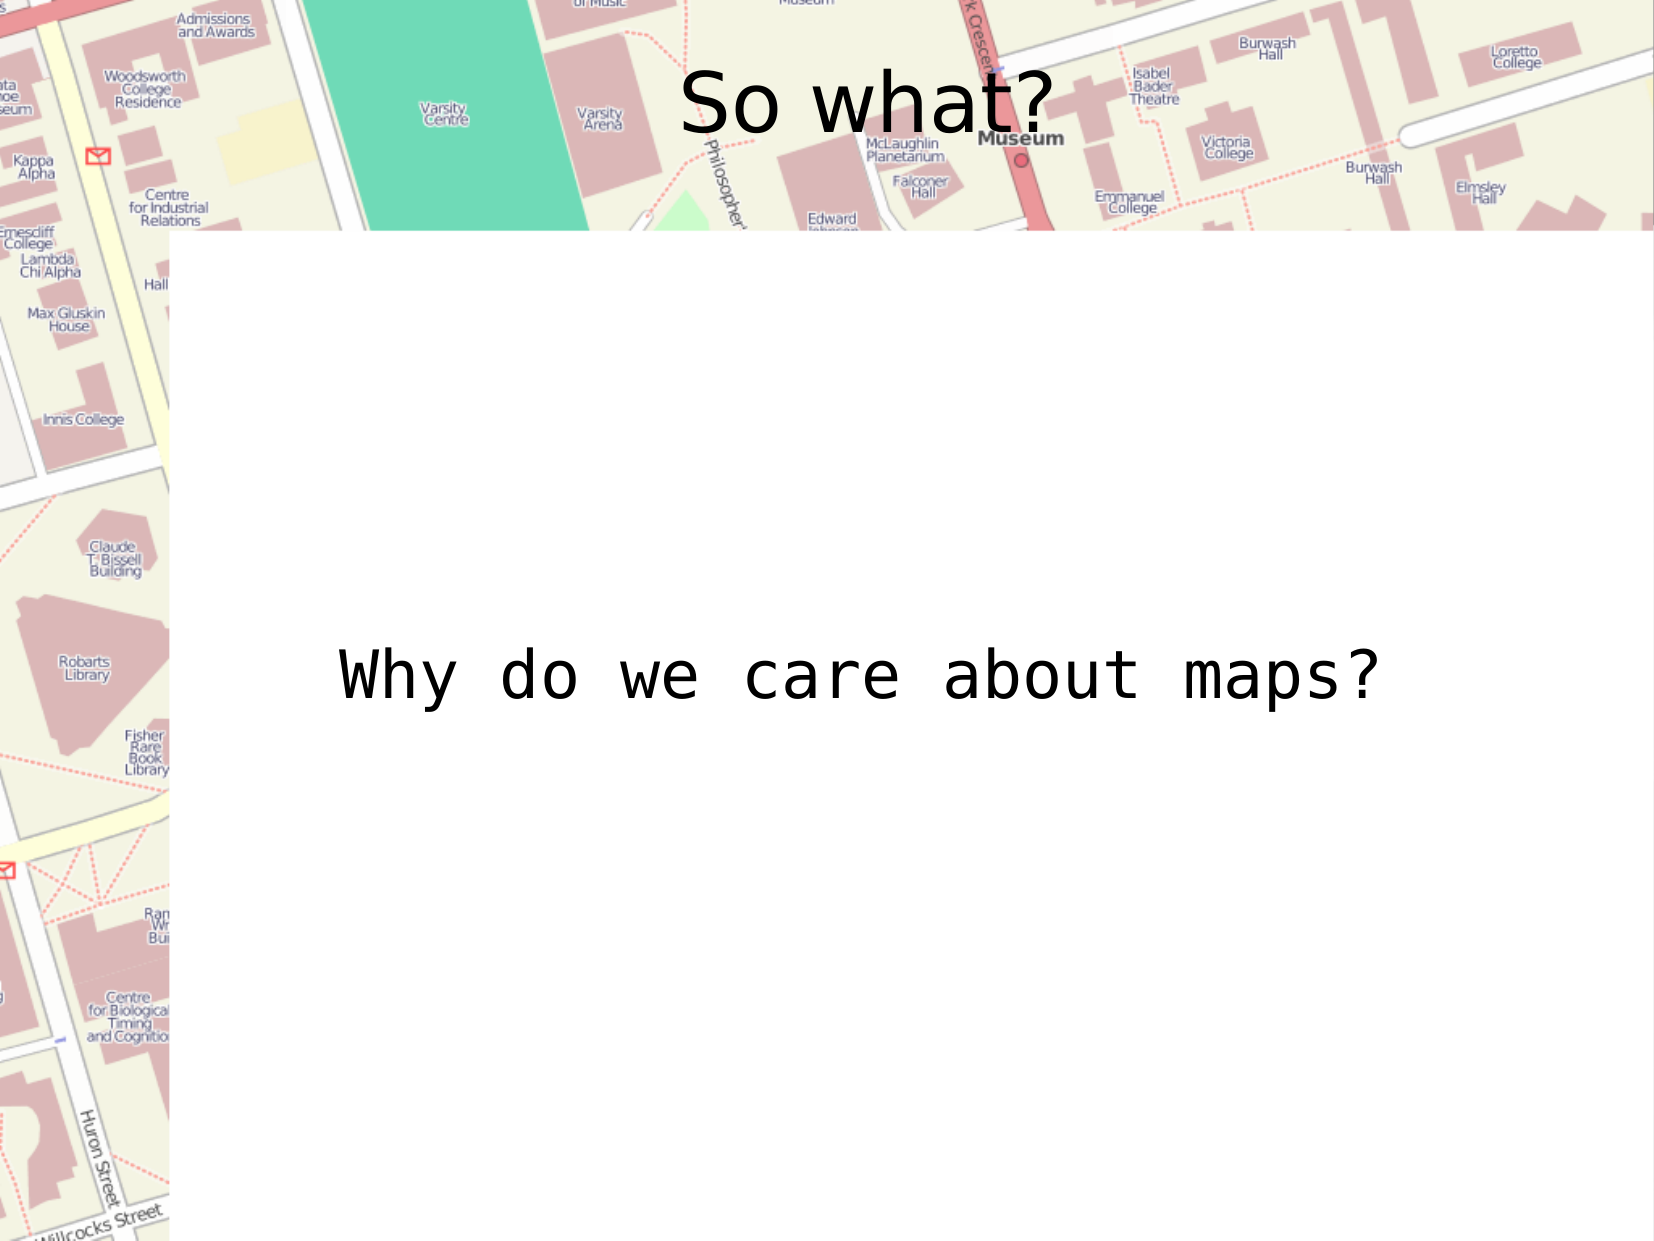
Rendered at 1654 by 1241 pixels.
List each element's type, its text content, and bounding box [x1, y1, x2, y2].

picture [0, 0, 1654, 1241]
title So what? [124, 0, 1613, 208]
subtitle Why do we care about maps? [187, 337, 1538, 1013]
